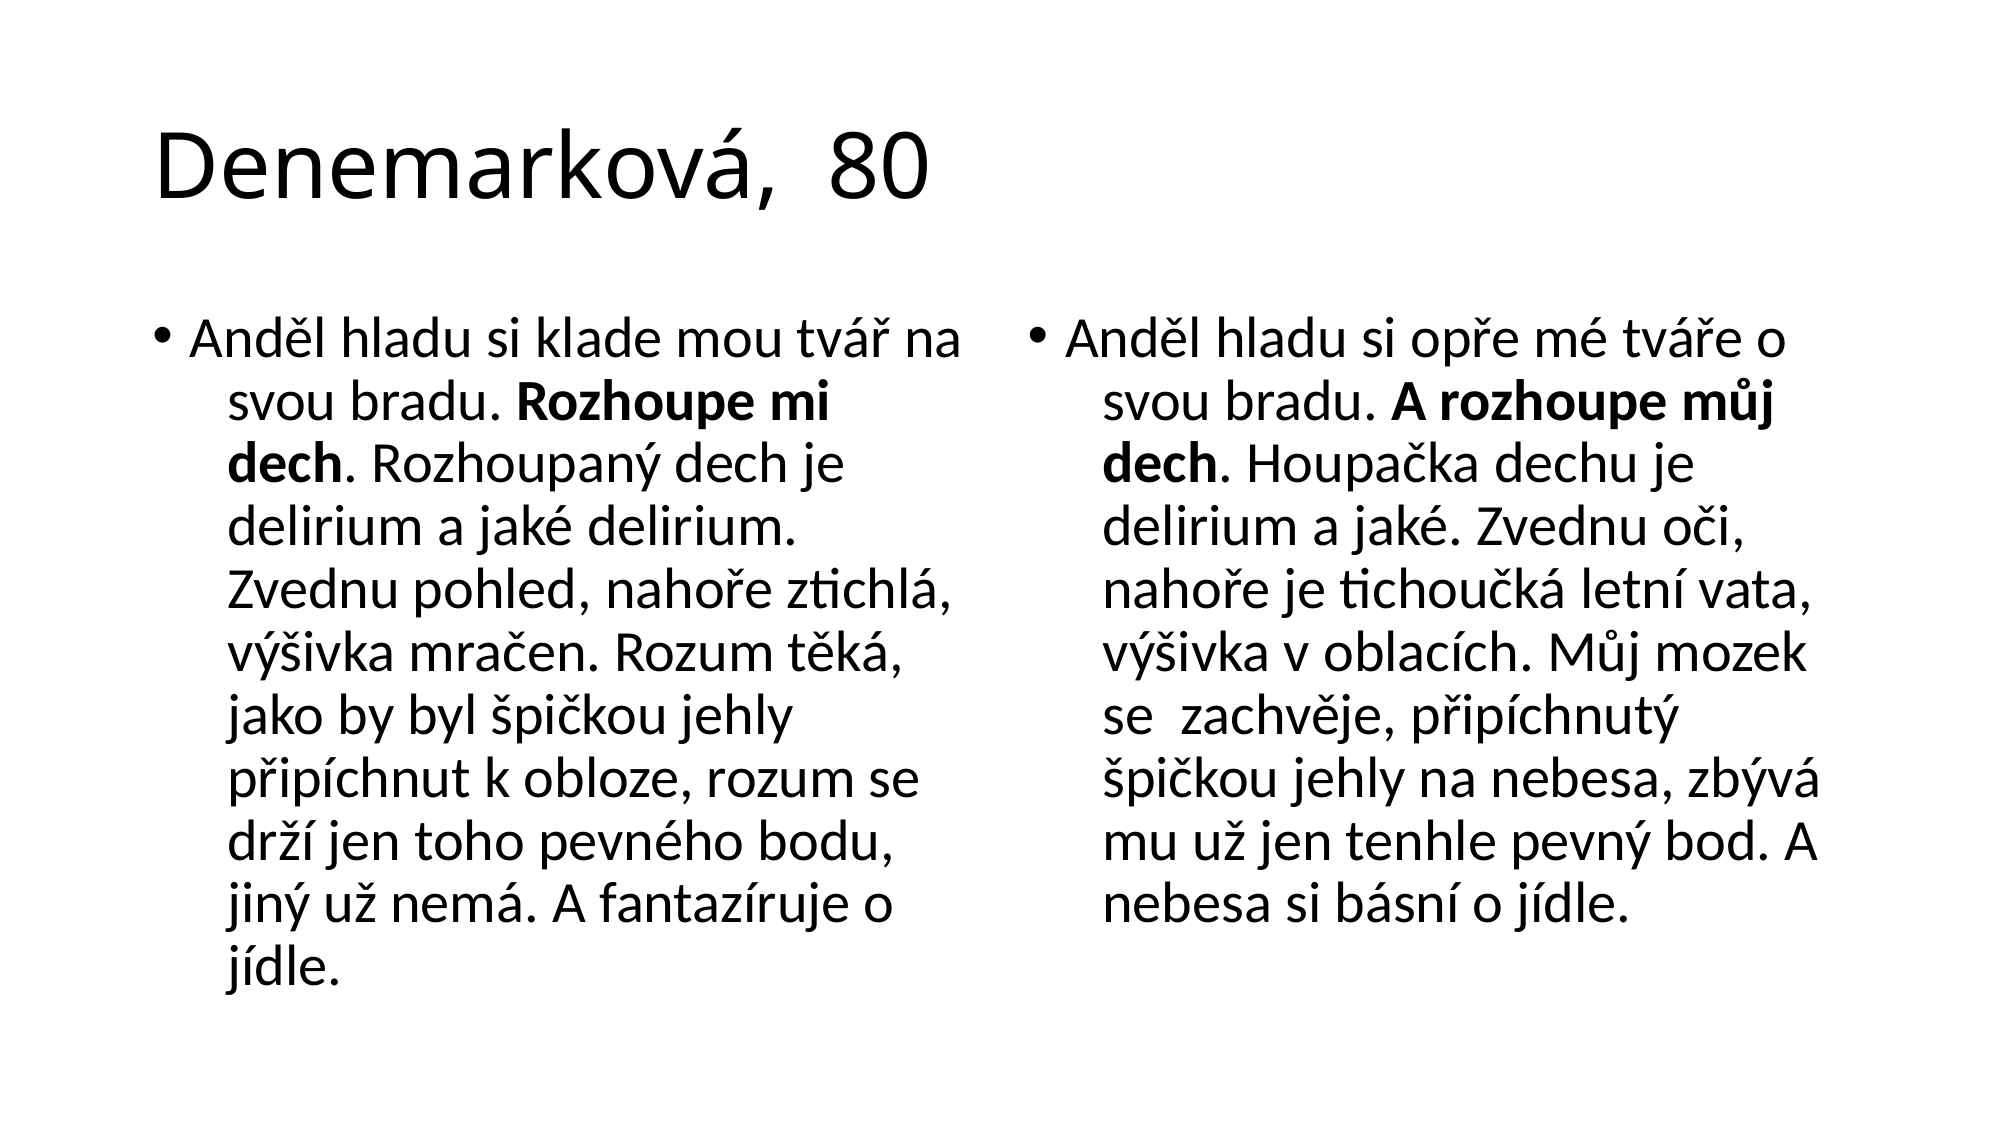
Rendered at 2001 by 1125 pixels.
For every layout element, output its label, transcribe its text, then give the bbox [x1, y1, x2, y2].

title Denemarková, 80 [137, 59, 1863, 278]
list Anděl hladu si klade mou tvář na svou bradu. Rozhoupe mi dech. Rozhoupaný dech je delirium a jaké delirium. Zvednu pohled, nahoře ztichlá, výšivka mračen. Rozum těká, jako by byl špičkou jehly připíchnut k obloze, rozum se drží jen toho pevného bodu, jiný už nemá. A fantazíruje o jídle. [137, 299, 988, 1014]
list Anděl hladu si opře mé tváře o svou bradu. A rozhoupe můj dech. Houpačka dechu je delirium a jaké. Zvednu oči, nahoře je tichoučká letní vata, výšivka v oblacích. Můj mozek se zachvěje, připíchnutý špičkou jehly na nebesa, zbývá mu už jen tenhle pevný bod. A nebesa si básní o jídle. [1012, 299, 1863, 1014]
